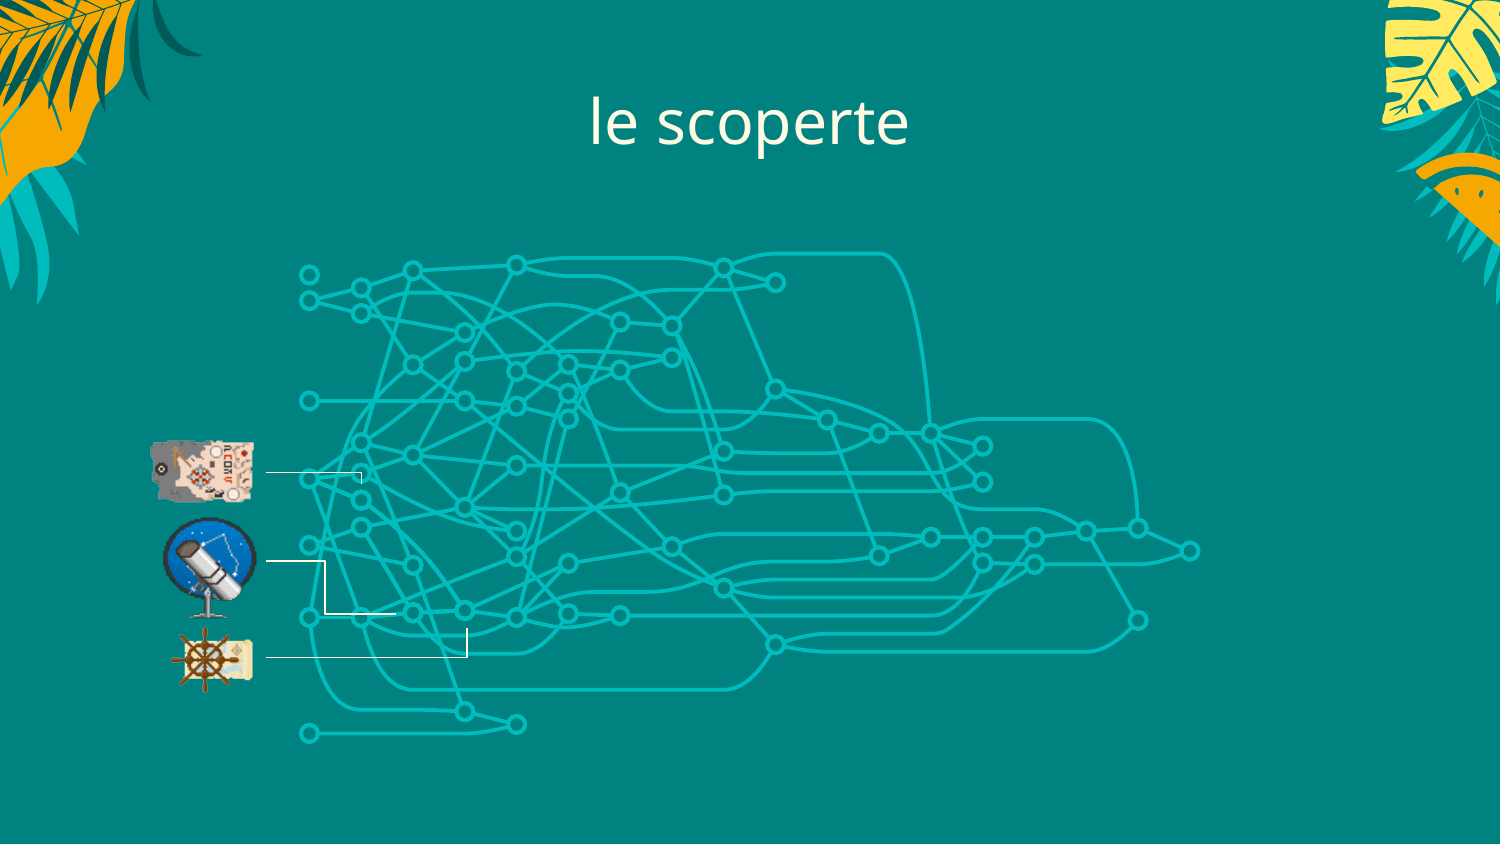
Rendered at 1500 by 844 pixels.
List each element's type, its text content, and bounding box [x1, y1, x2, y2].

title le scoperte [118, 72, 1382, 167]
picture [118, 251, 1201, 745]
